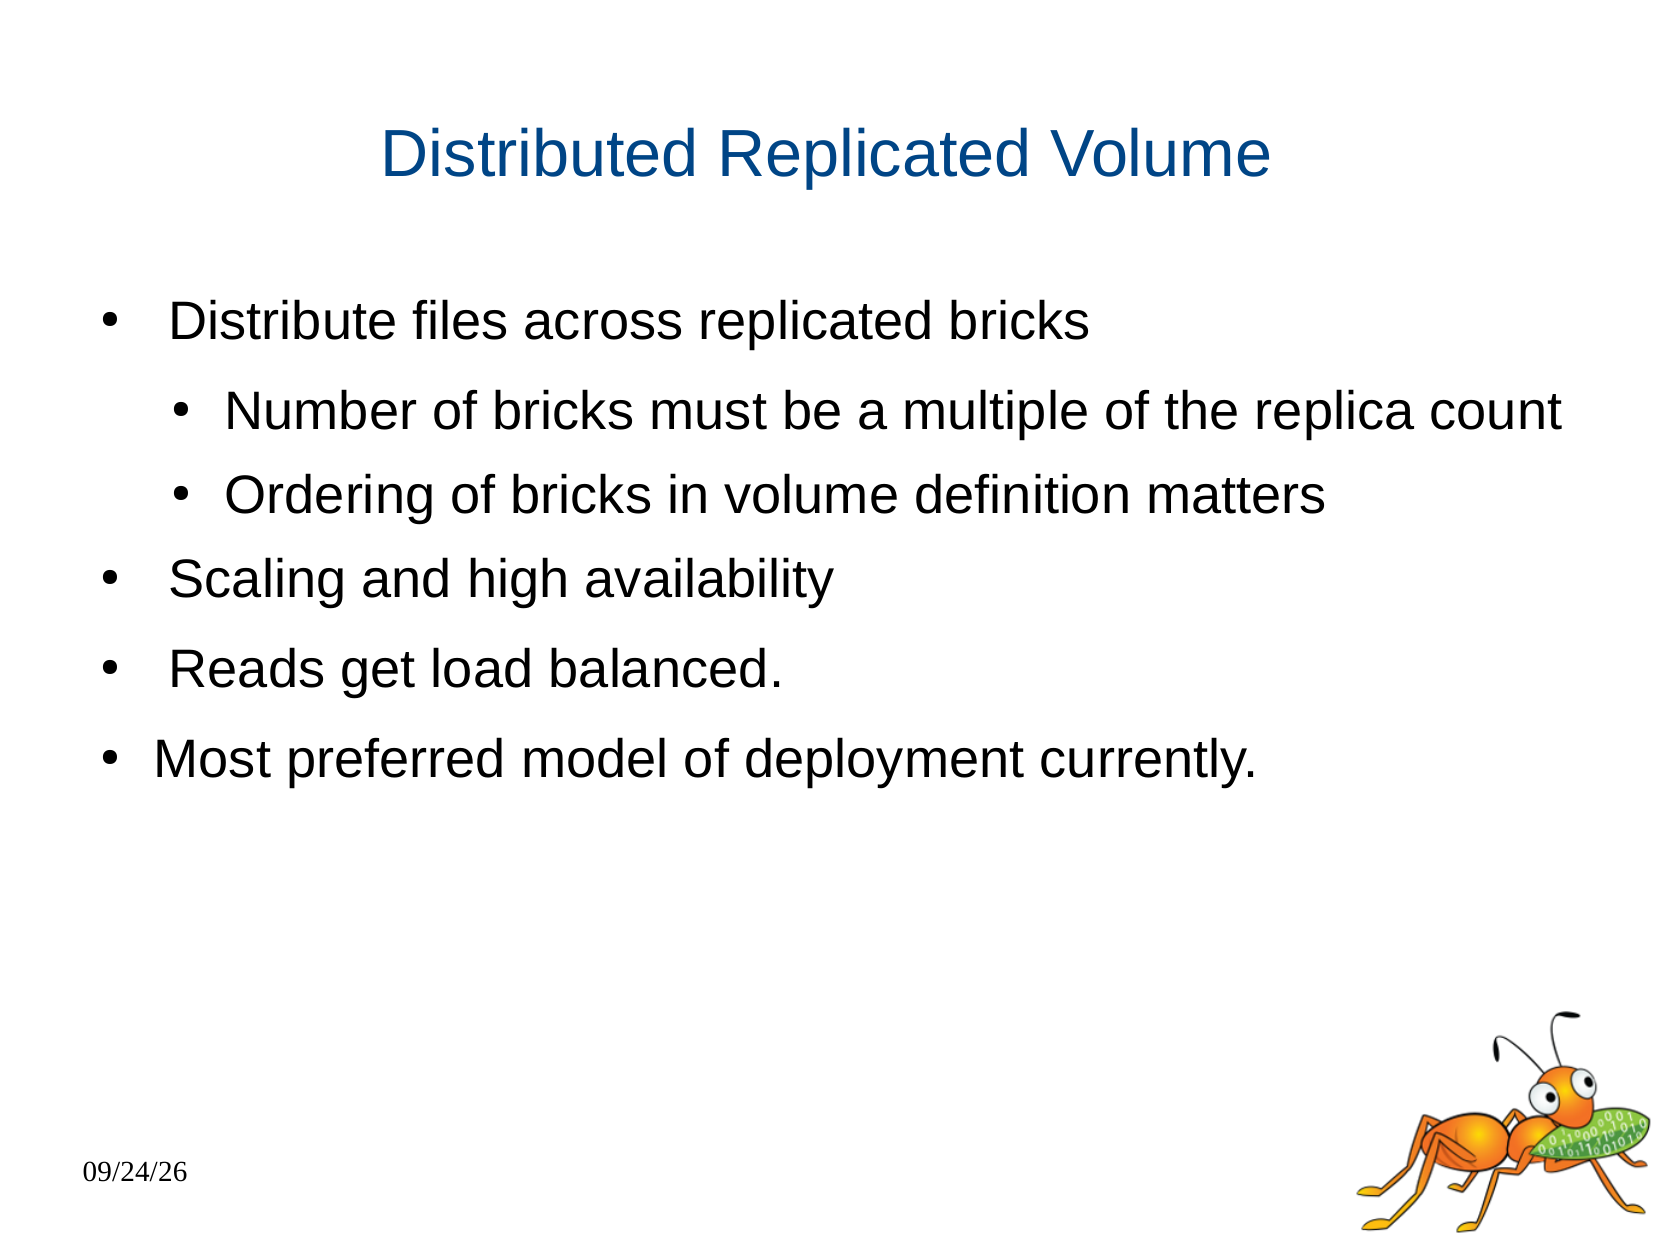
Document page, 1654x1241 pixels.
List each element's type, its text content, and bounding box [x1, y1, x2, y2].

picture [1353, 1009, 1654, 1235]
title Distributed Replicated Volume [82, 49, 1571, 257]
list Distribute files across replicated bricks Number of bricks must be a multiple of the replica count Ordering of bricks in volume definition matters Scaling and high availability Reads get load balanced. Most preferred model of deployment currently. [82, 290, 1571, 1010]
